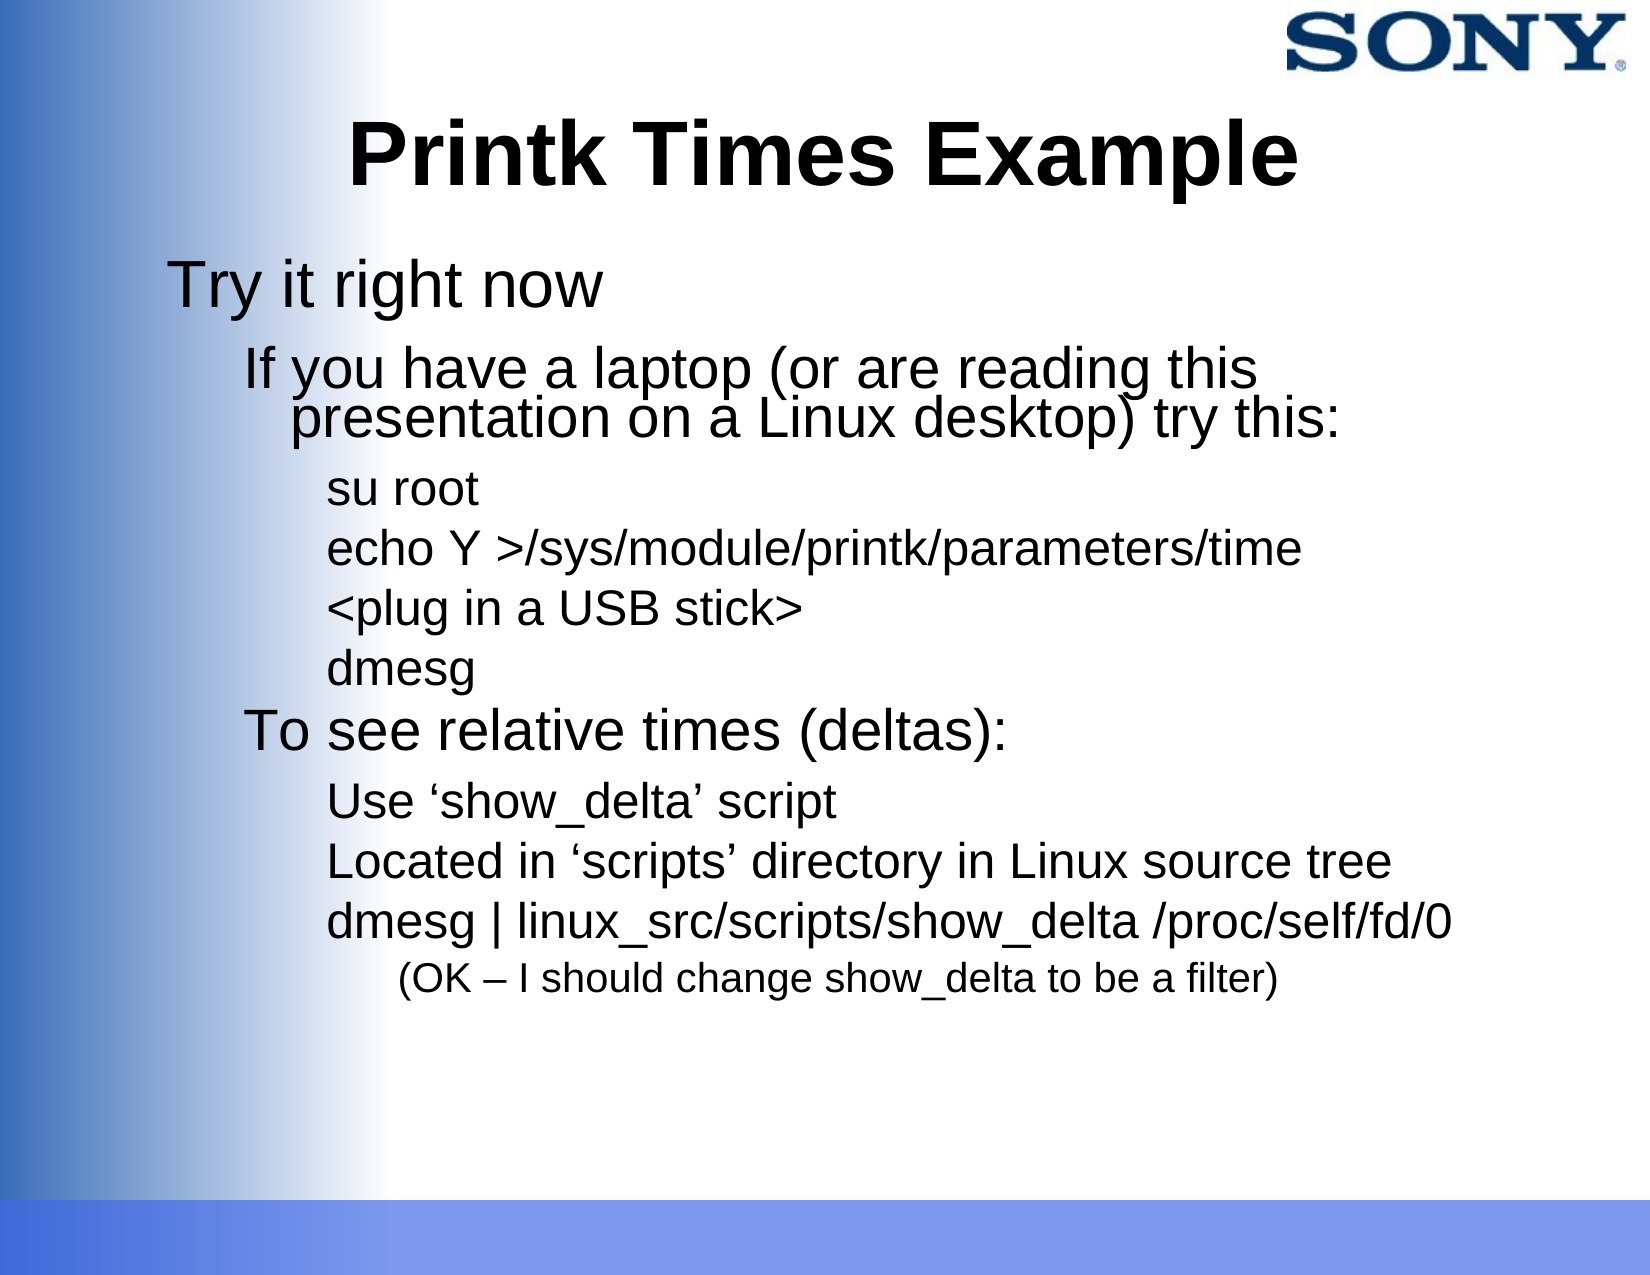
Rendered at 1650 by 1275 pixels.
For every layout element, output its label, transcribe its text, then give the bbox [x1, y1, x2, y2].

title Printk Times Example [149, 82, 1500, 243]
list Try it right now If you have a laptop (or are reading this presentation on a Linux desktop) try this: su root echo Y >/sys/module/printk/parameters/time <plug in a USB stick> dmesg To see relative times (deltas): Use ‘show_delta’ script Located in ‘scripts’ directory in Linux source tree dmesg | linux_src/scripts/show_delta /proc/self/fd/0 (OK – I should change show_delta to be a filter)‏ [149, 262, 1500, 1275]
picture [1287, 0, 1626, 80]
